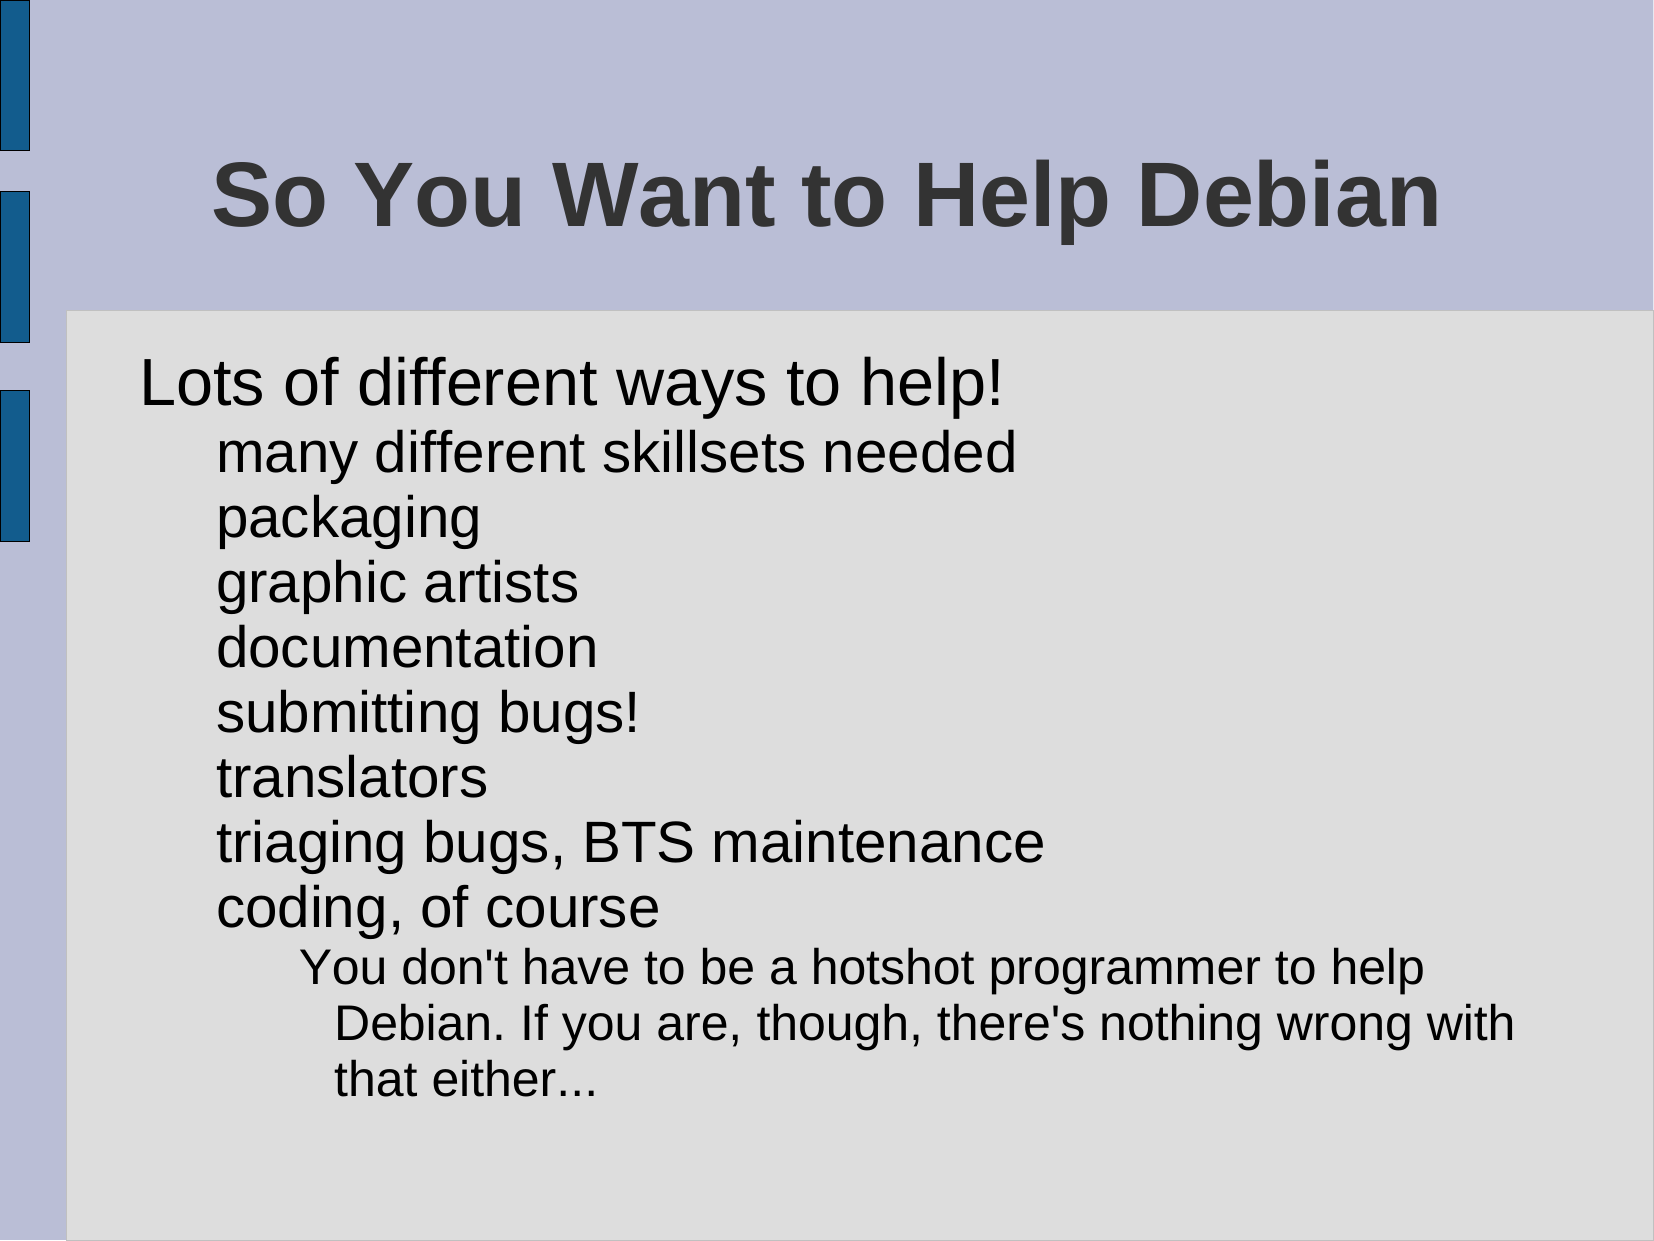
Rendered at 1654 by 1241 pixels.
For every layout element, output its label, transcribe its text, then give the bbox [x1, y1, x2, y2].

title So You Want to Help Debian [121, 87, 1534, 302]
list Lots of different ways to help! many different skillsets needed packaging graphic artists documentation submitting bugs! translators triaging bugs, BTS maintenance coding, of course You don't have to be a hotshot programmer to help Debian. If you are, though, there's nothing wrong with that either... [121, 344, 1534, 1140]
